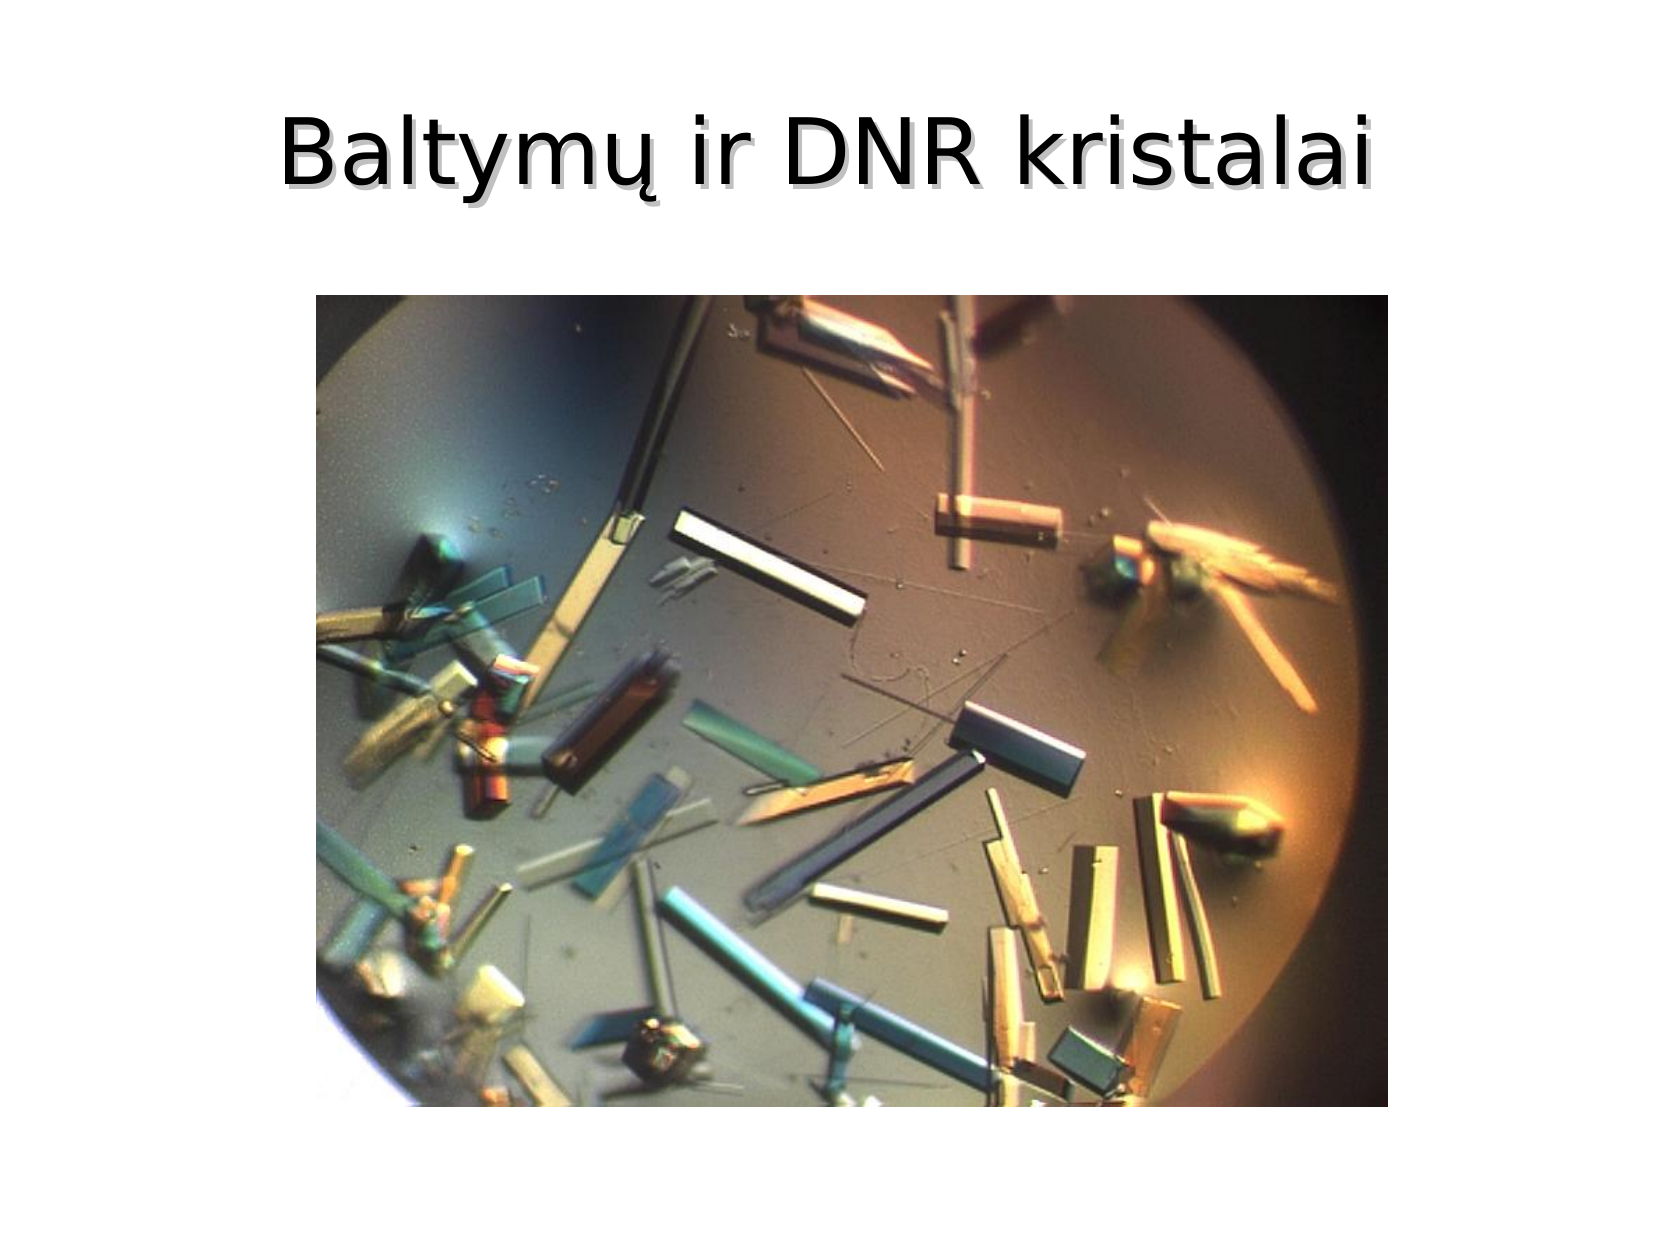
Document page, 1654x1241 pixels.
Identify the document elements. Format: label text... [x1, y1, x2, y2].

title Baltymų ir DNR kristalai [82, 56, 1571, 250]
picture [316, 295, 1388, 1108]
